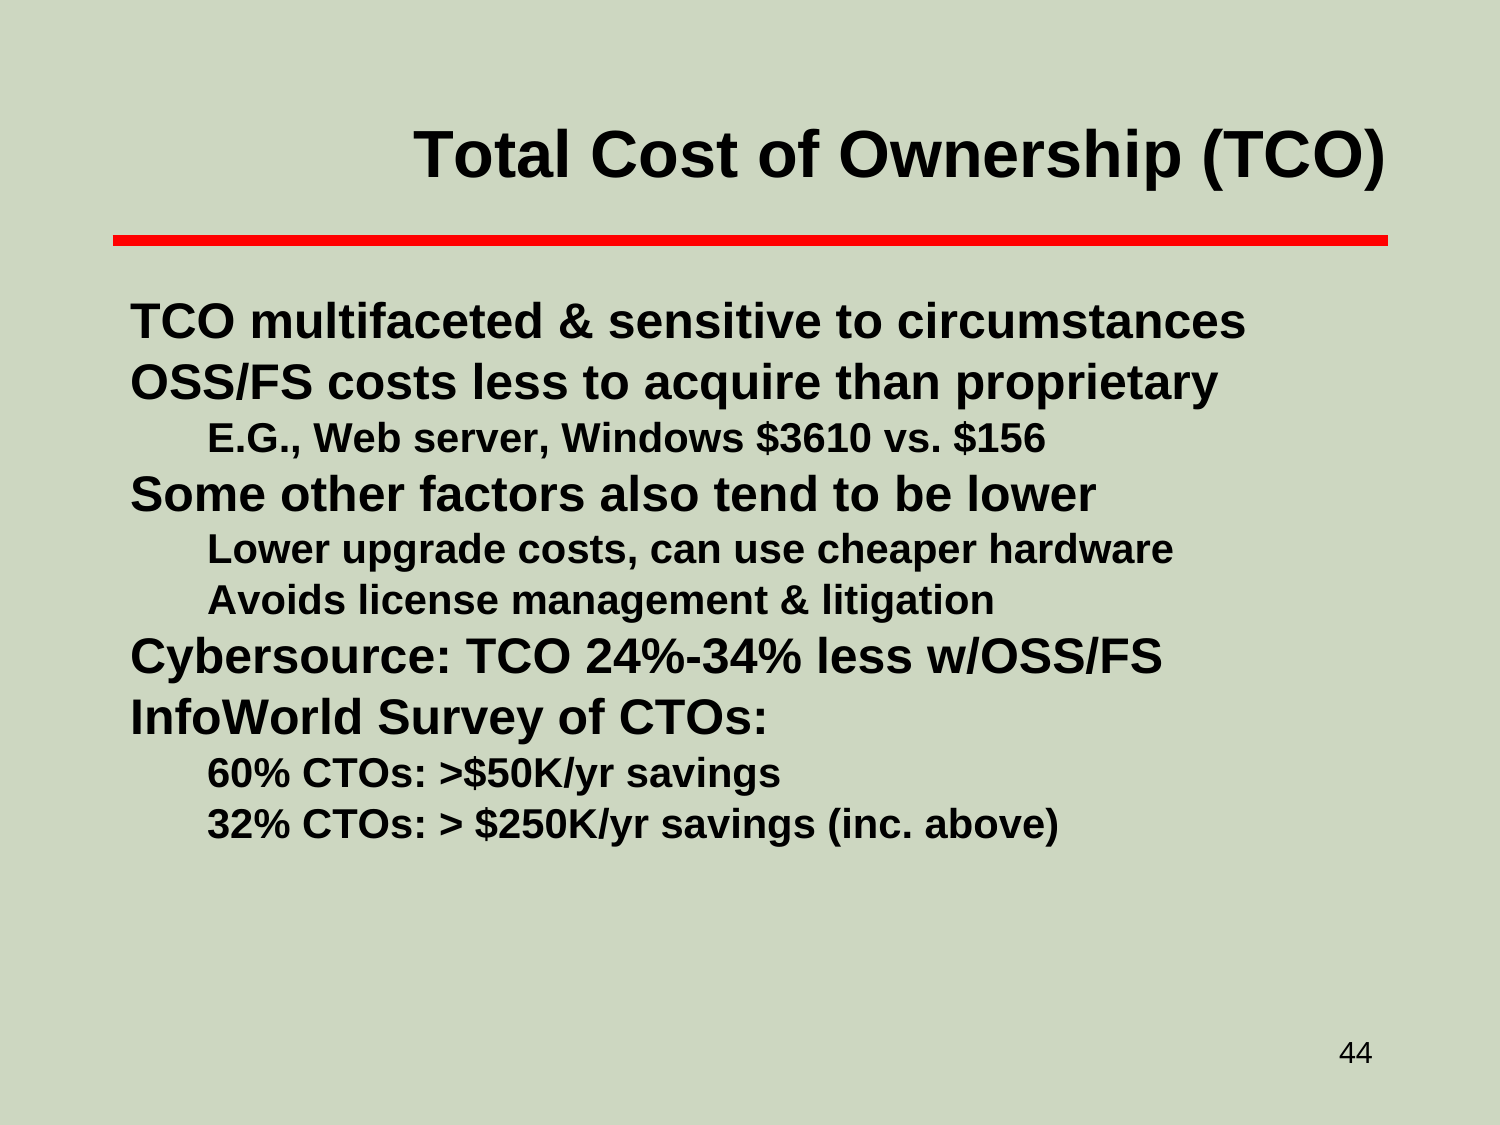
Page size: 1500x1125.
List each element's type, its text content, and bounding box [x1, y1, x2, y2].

title Total Cost of Ownership (TCO) [337, 85, 1388, 224]
list TCO multifaceted & sensitive to circumstances OSS/FS costs less to acquire than proprietary E.G., Web server, Windows $3610 vs. $156 Some other factors also tend to be lower Lower upgrade costs, can use cheaper hardware Avoids license management & litigation Cybersource: TCO 24%-34% less w/OSS/FS InfoWorld Survey of CTOs: 60% CTOs: >$50K/yr savings 32% CTOs: > $250K/yr savings (inc. above) [112, 299, 1388, 1001]
